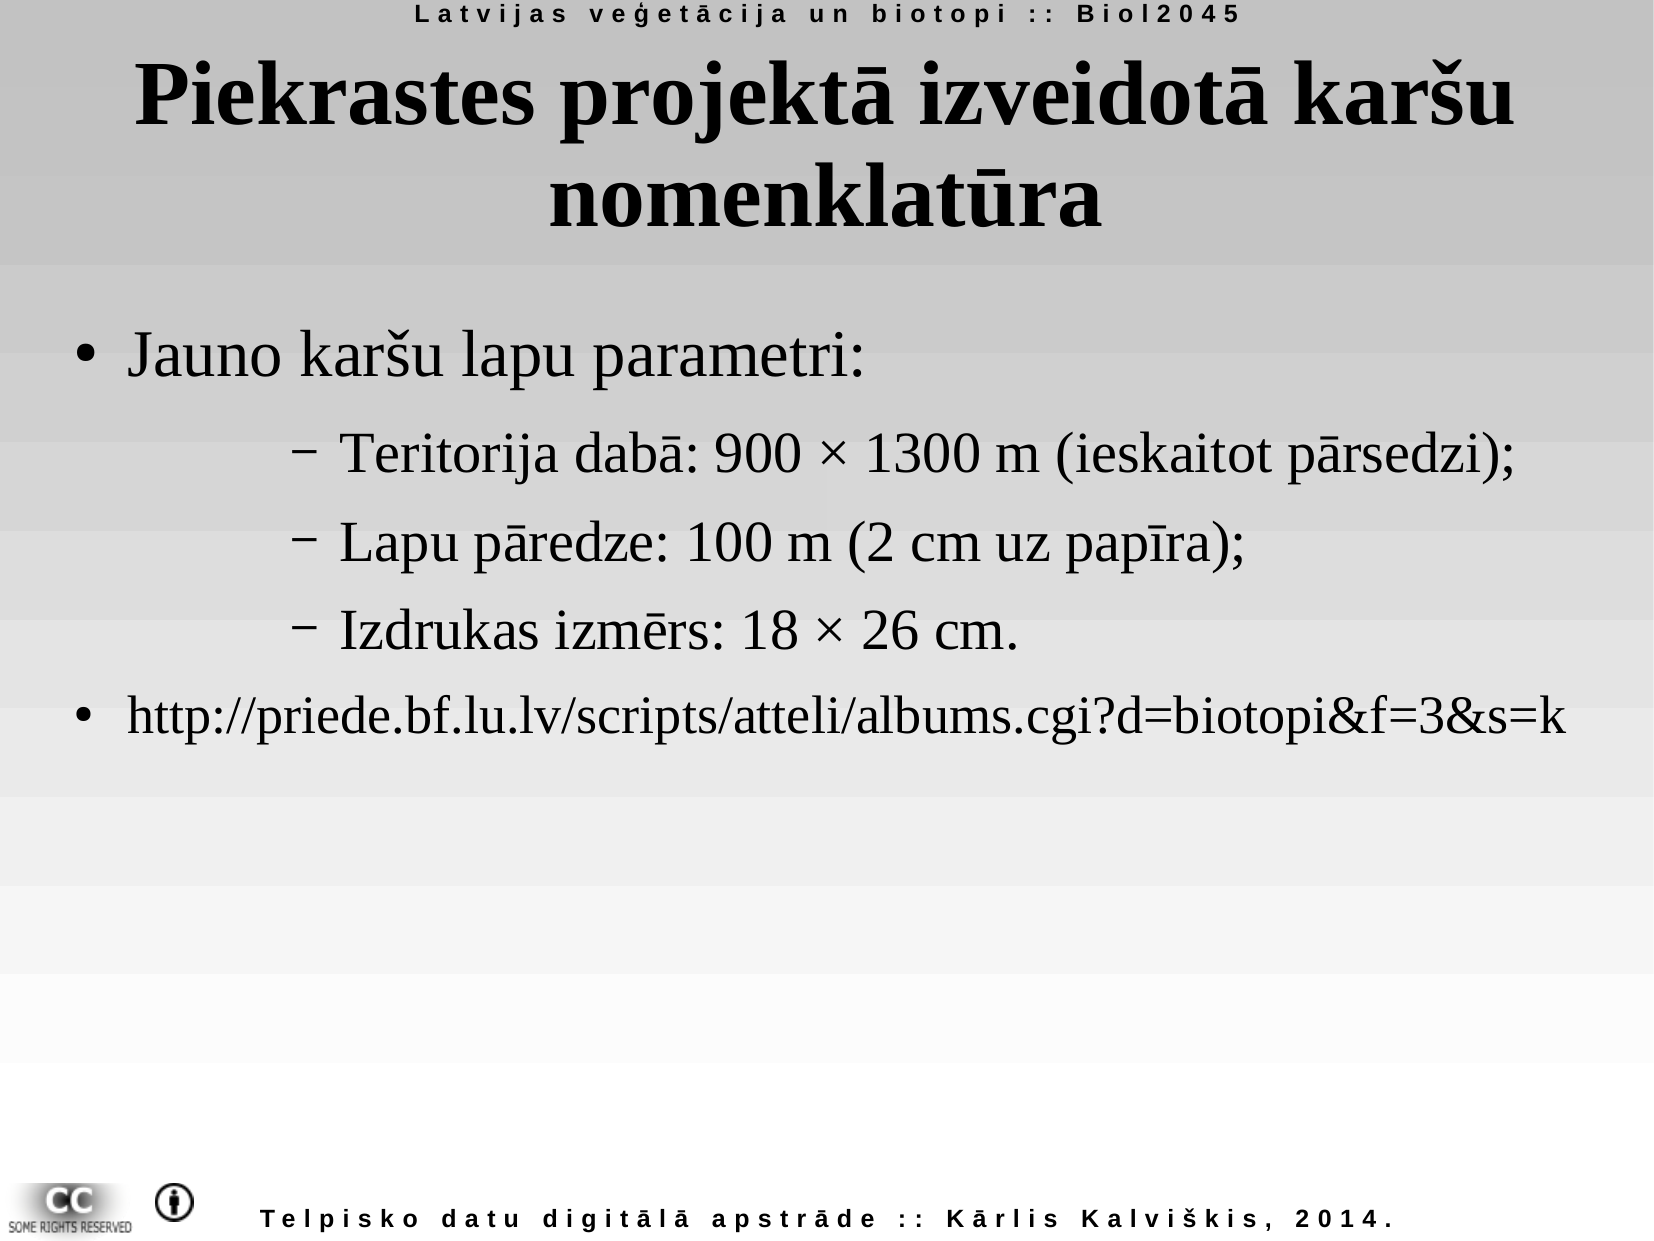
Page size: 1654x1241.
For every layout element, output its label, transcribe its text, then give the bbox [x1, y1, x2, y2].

picture [0, 287, 1654, 1241]
title Piekrastes projektā izveidotā karšu nomenklatūra [0, 1, 1654, 287]
list Jauno karšu lapu parametri: Teritorija dabā: 900 × 1300 m (ieskaitot pārsedzi); Lapu pāredze: 100 m (2 cm uz papīra); Izdrukas izmērs: 18 × 26 cm. http://priede.bf.lu.lv/scripts/atteli/albums.cgi?d=biotopi&f=3&s=k [56, 317, 1600, 1175]
